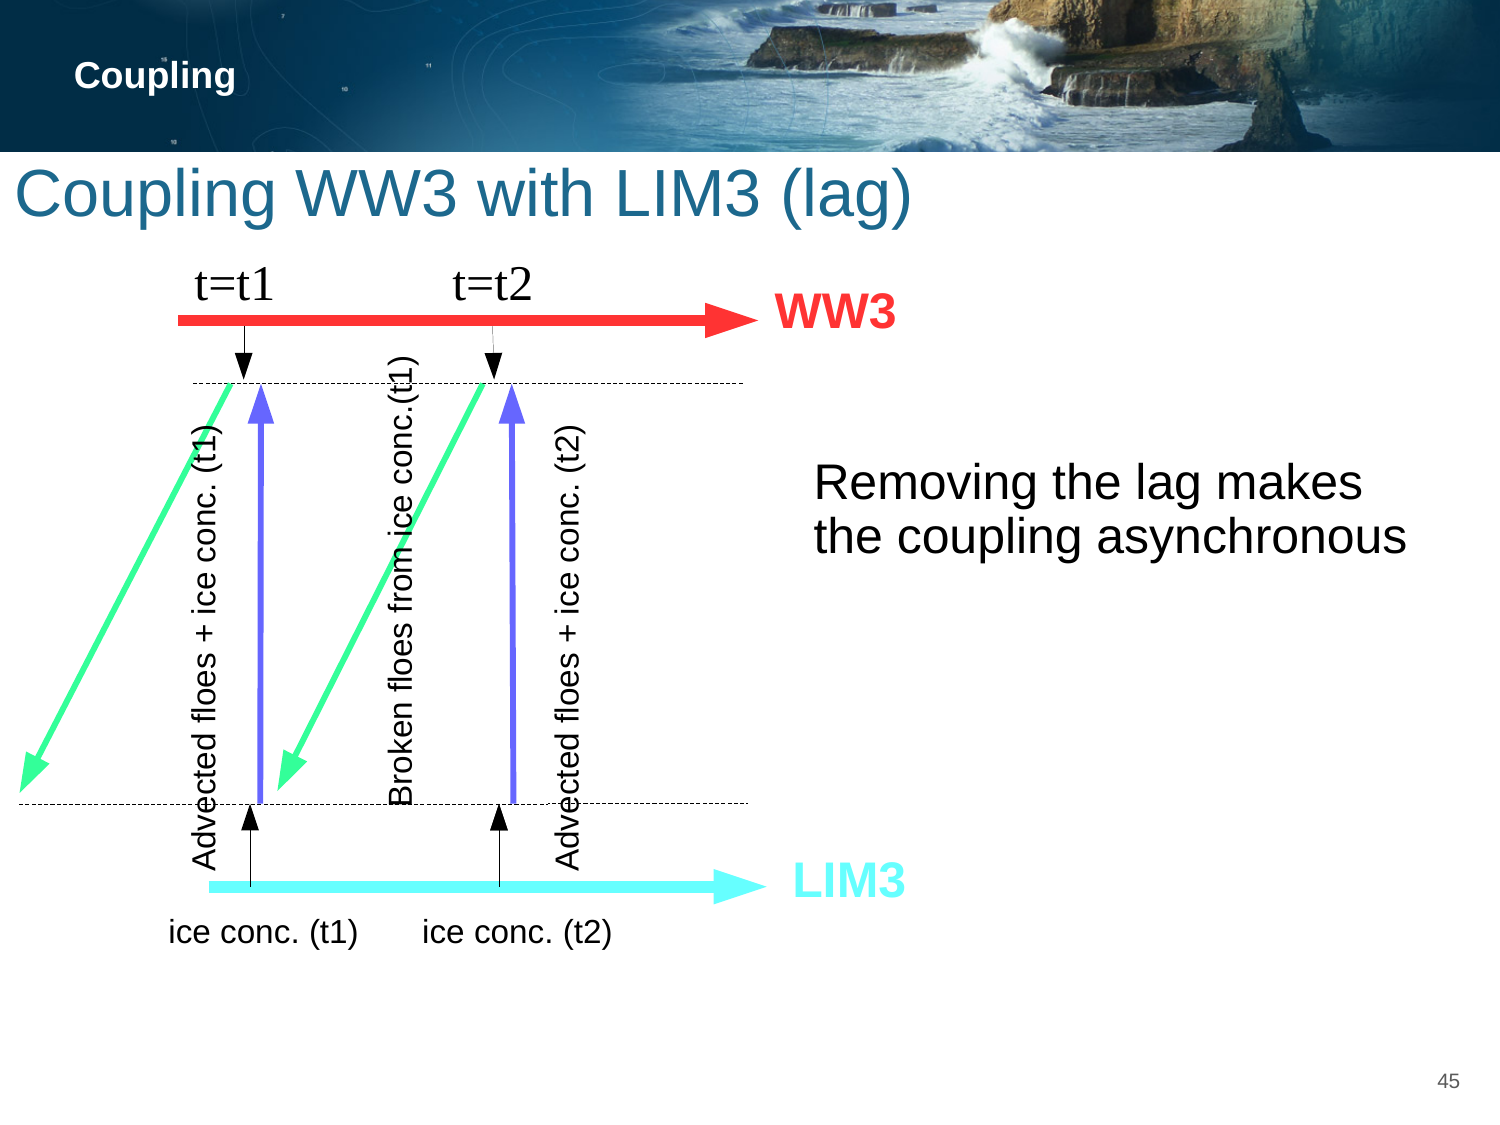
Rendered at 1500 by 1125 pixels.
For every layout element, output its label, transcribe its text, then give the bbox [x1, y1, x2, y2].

text_box WW3 [759, 278, 938, 353]
text_box t=t1 [241, 278, 346, 355]
text_box Advected floes + ice conc. (t1) [179, 278, 241, 887]
text_box ice conc. (t2) [397, 907, 628, 963]
text_box ice conc. (t1) [144, 907, 374, 963]
title Coupling [59, 29, 1093, 102]
picture [0, 0, 1500, 152]
text_box t=t2 [437, 278, 542, 355]
text_box Removing the lag makes the coupling asynchronous [798, 448, 1457, 578]
text_box LIM3 [777, 846, 955, 922]
text_box Advected floes + ice conc. (t2) [542, 278, 604, 887]
text_box Broken floes from ice conc.(t1) [375, 278, 437, 823]
title Coupling WW3 with LIM3 (lag) [0, 102, 1359, 278]
